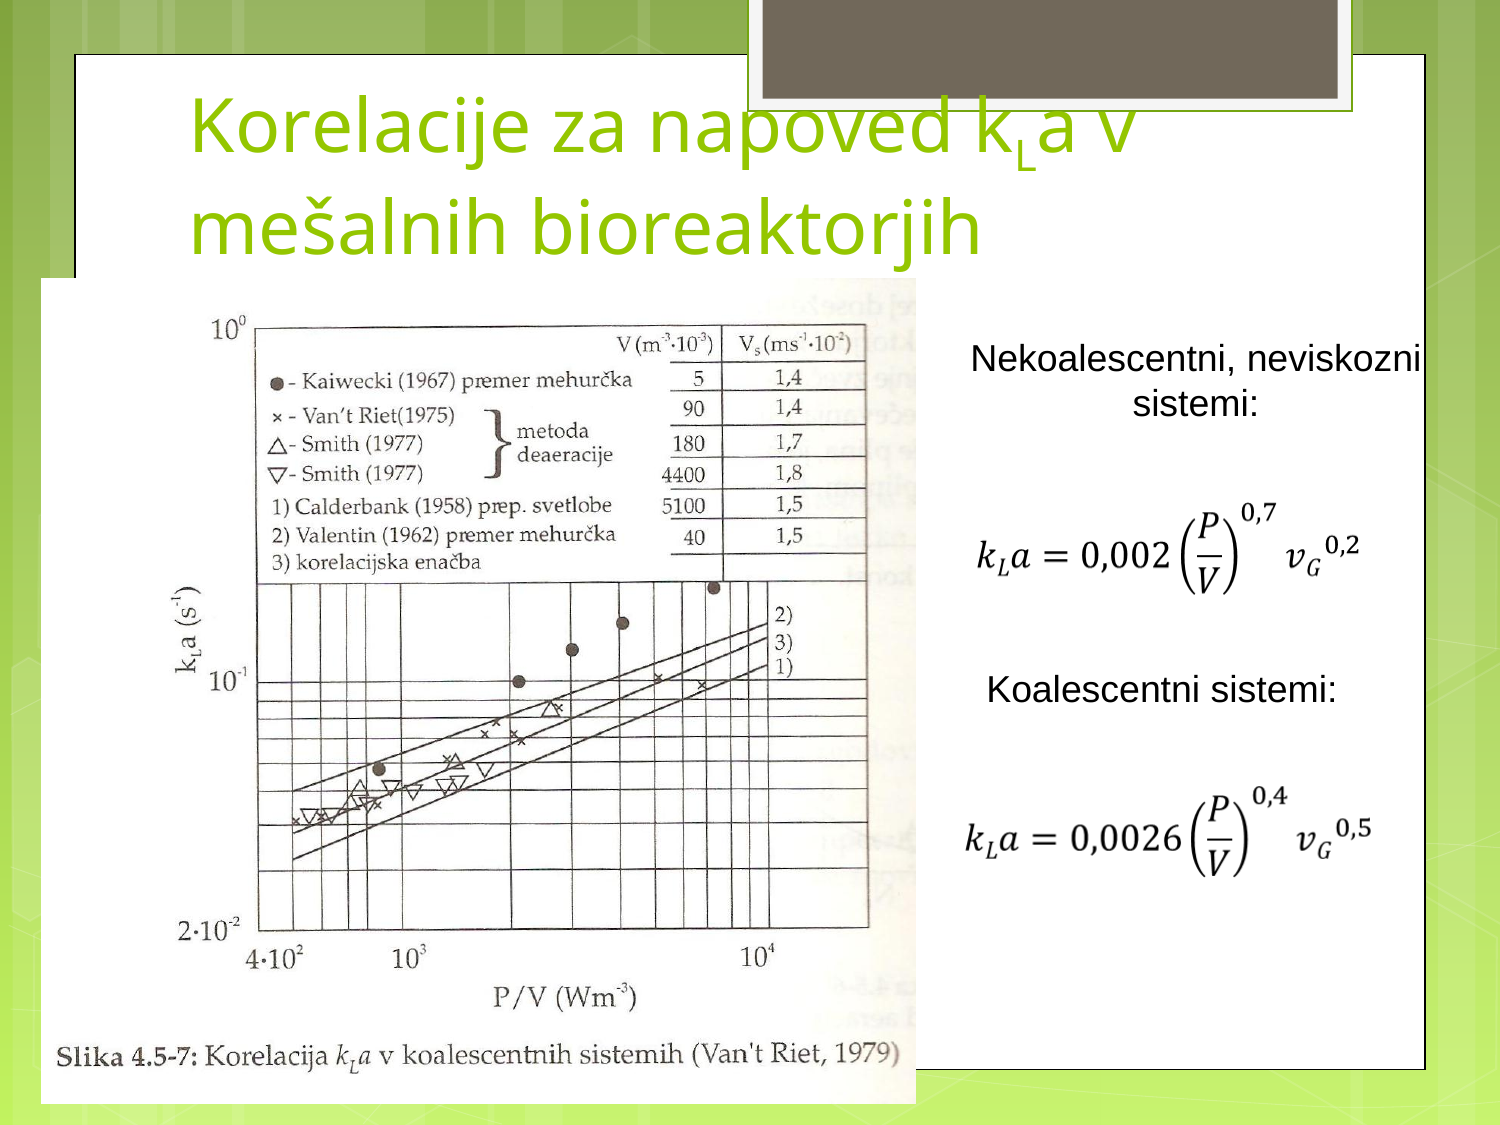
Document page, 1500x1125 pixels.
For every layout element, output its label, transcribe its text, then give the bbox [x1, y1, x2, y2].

text_box Nekoalescentni, neviskozni sistemi: [916, 326, 1476, 432]
picture [951, 491, 1397, 603]
title Korelacije za napoved kLa v mešalnih bioreaktorjih [173, 70, 1327, 278]
text_box [41, 278, 916, 1104]
picture [947, 774, 1401, 885]
text_box Koalescentni sistemi: [971, 656, 1353, 718]
